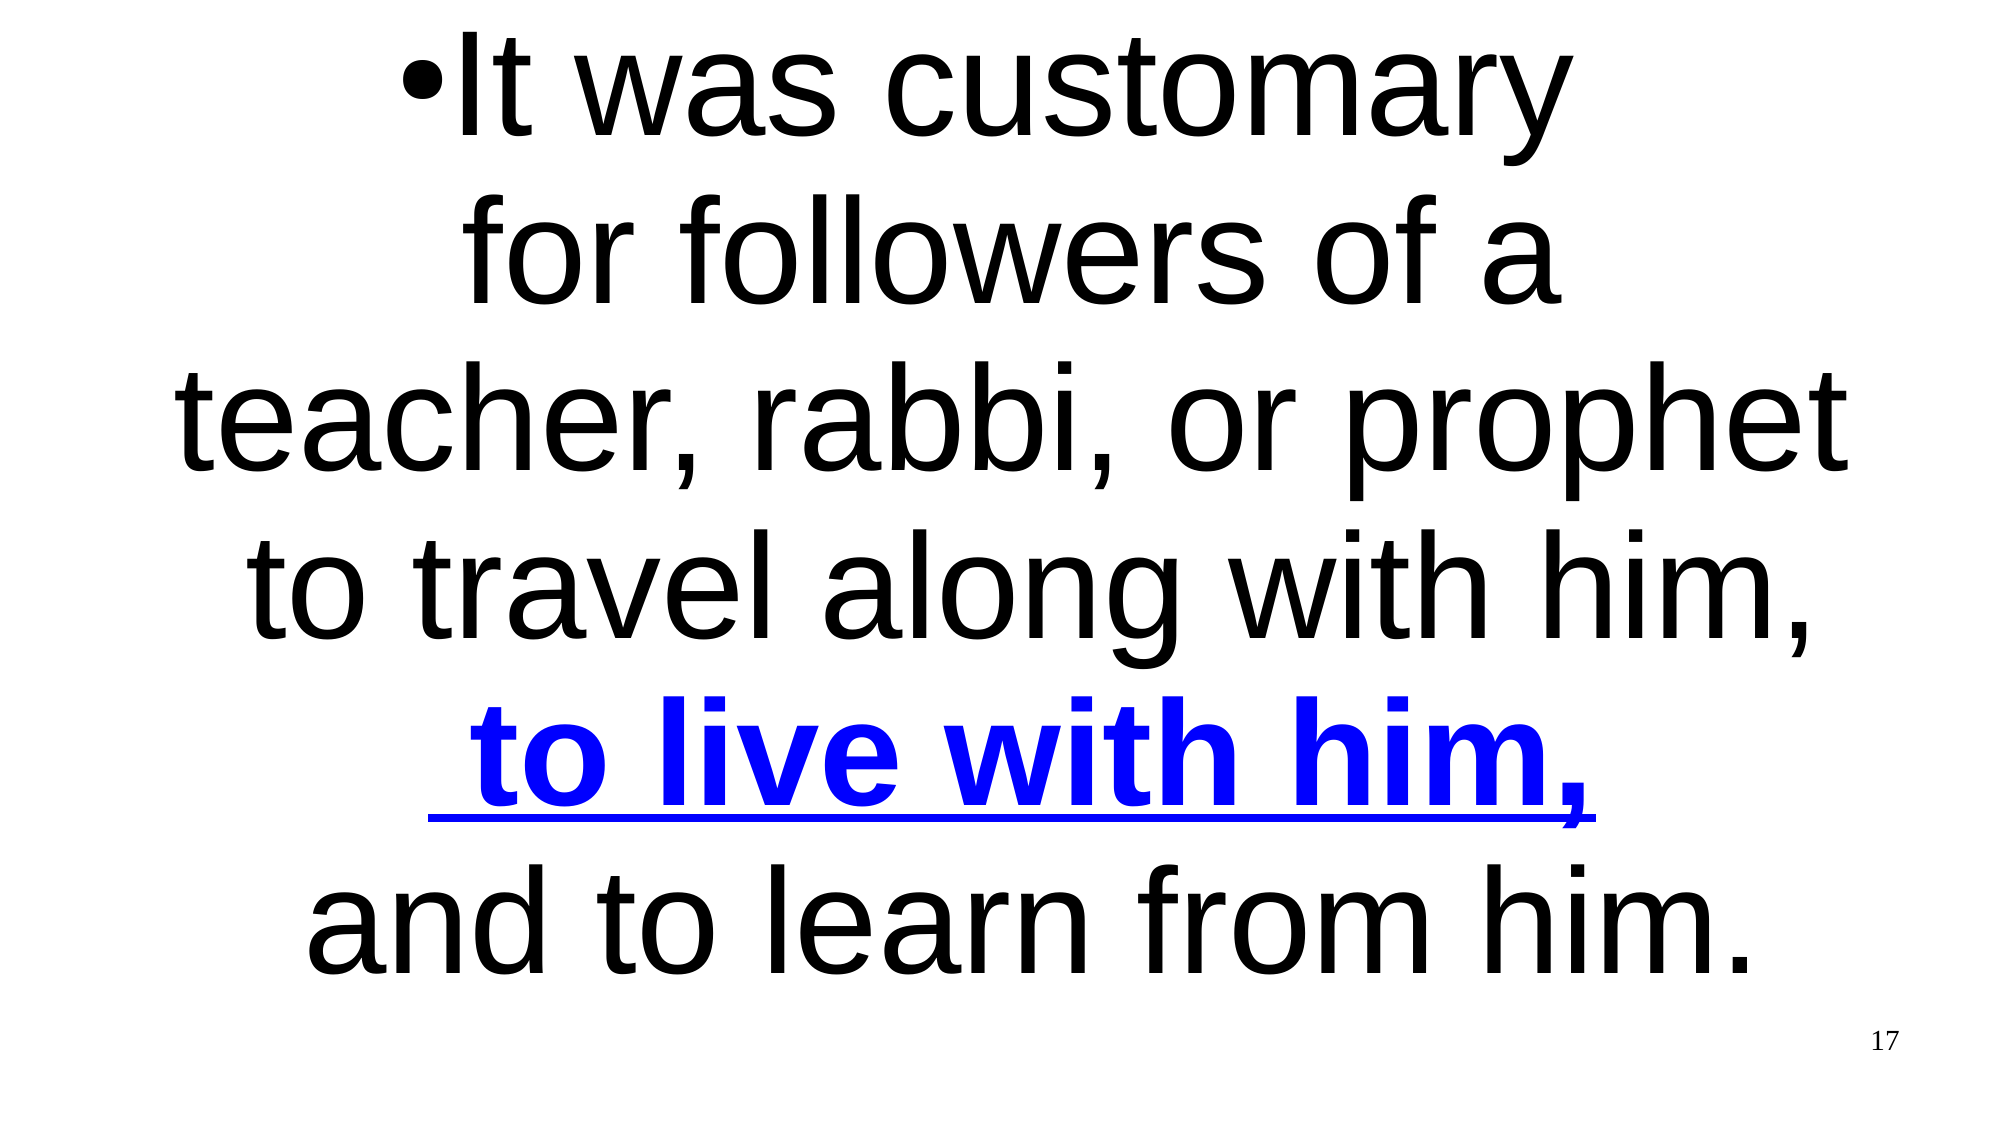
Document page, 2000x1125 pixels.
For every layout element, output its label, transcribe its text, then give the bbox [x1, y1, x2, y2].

list It was customary for followers of a teacher, rabbi, or prophet to travel along with him, to live with him, and to learn from him. [0, 0, 1996, 1123]
